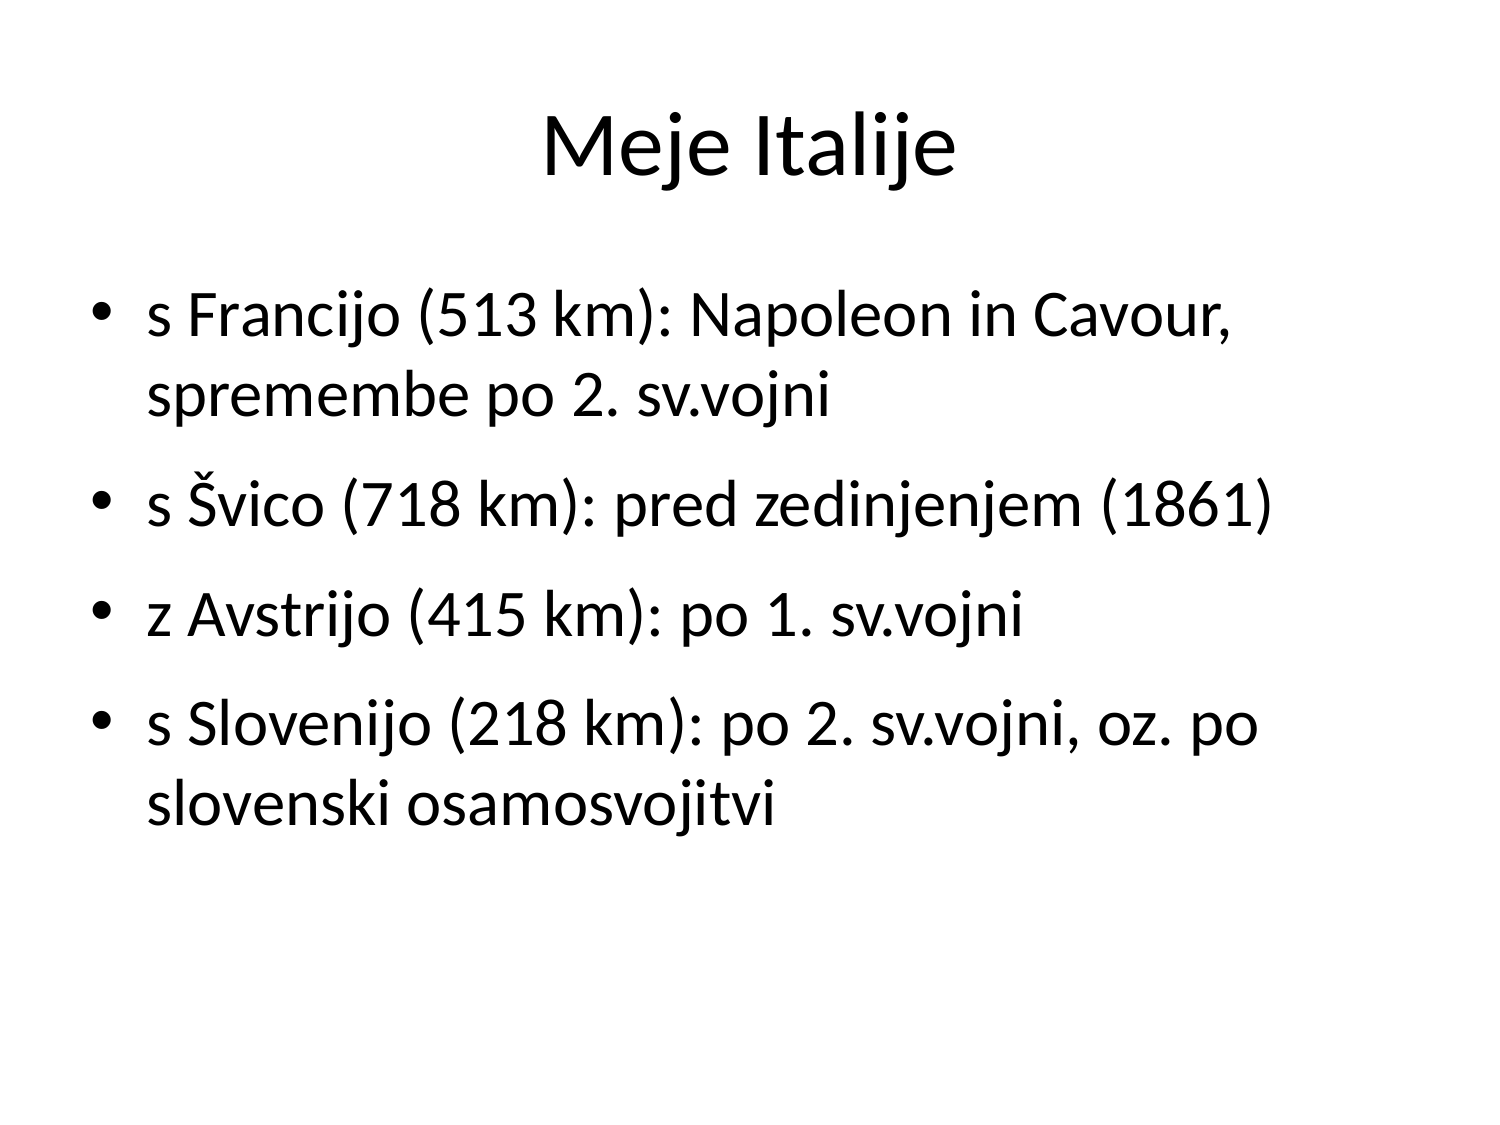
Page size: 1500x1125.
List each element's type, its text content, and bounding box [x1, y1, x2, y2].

list s Francijo (513 km): Napoleon in Cavour, spremembe po 2. sv.vojni s Švico (718 km): pred zedinjenjem (1861) z Avstrijo (415 km): po 1. sv.vojni s Slovenijo (218 km): po 2. sv.vojni, oz. po slovenski osamosvojitvi [75, 262, 1425, 1005]
title Meje Italije [75, 45, 1425, 233]
